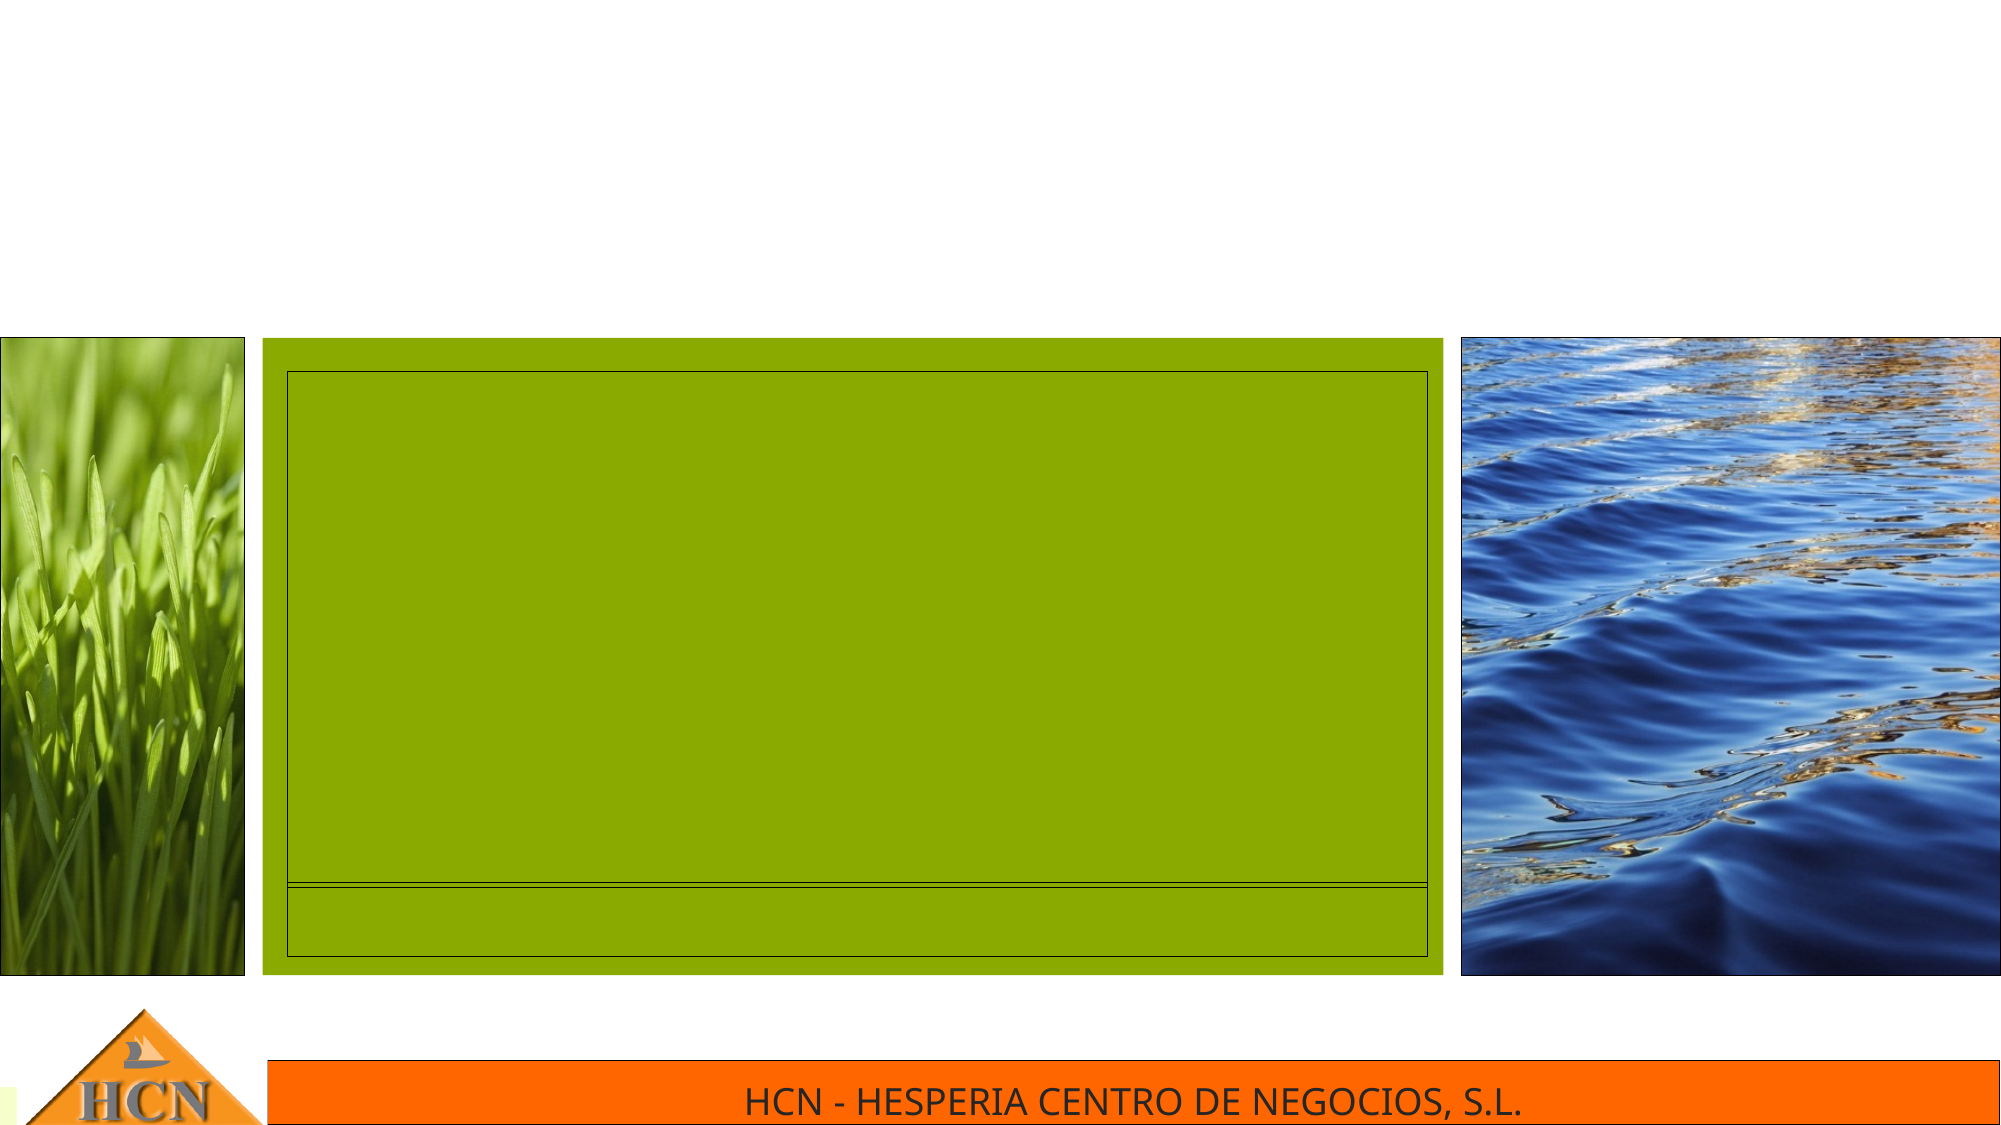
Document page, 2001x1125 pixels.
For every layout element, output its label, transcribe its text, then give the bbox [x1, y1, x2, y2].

text_box HCN - HESPERIA CENTRO DE NEGOCIOS, S.L. [268, 1060, 2000, 1125]
list [287, 882, 1428, 957]
title GRACIAS POR SU ATENCIÓN [287, 371, 1428, 882]
picture [1462, 338, 2000, 975]
picture [16, 1005, 268, 1125]
picture [1, 338, 244, 975]
